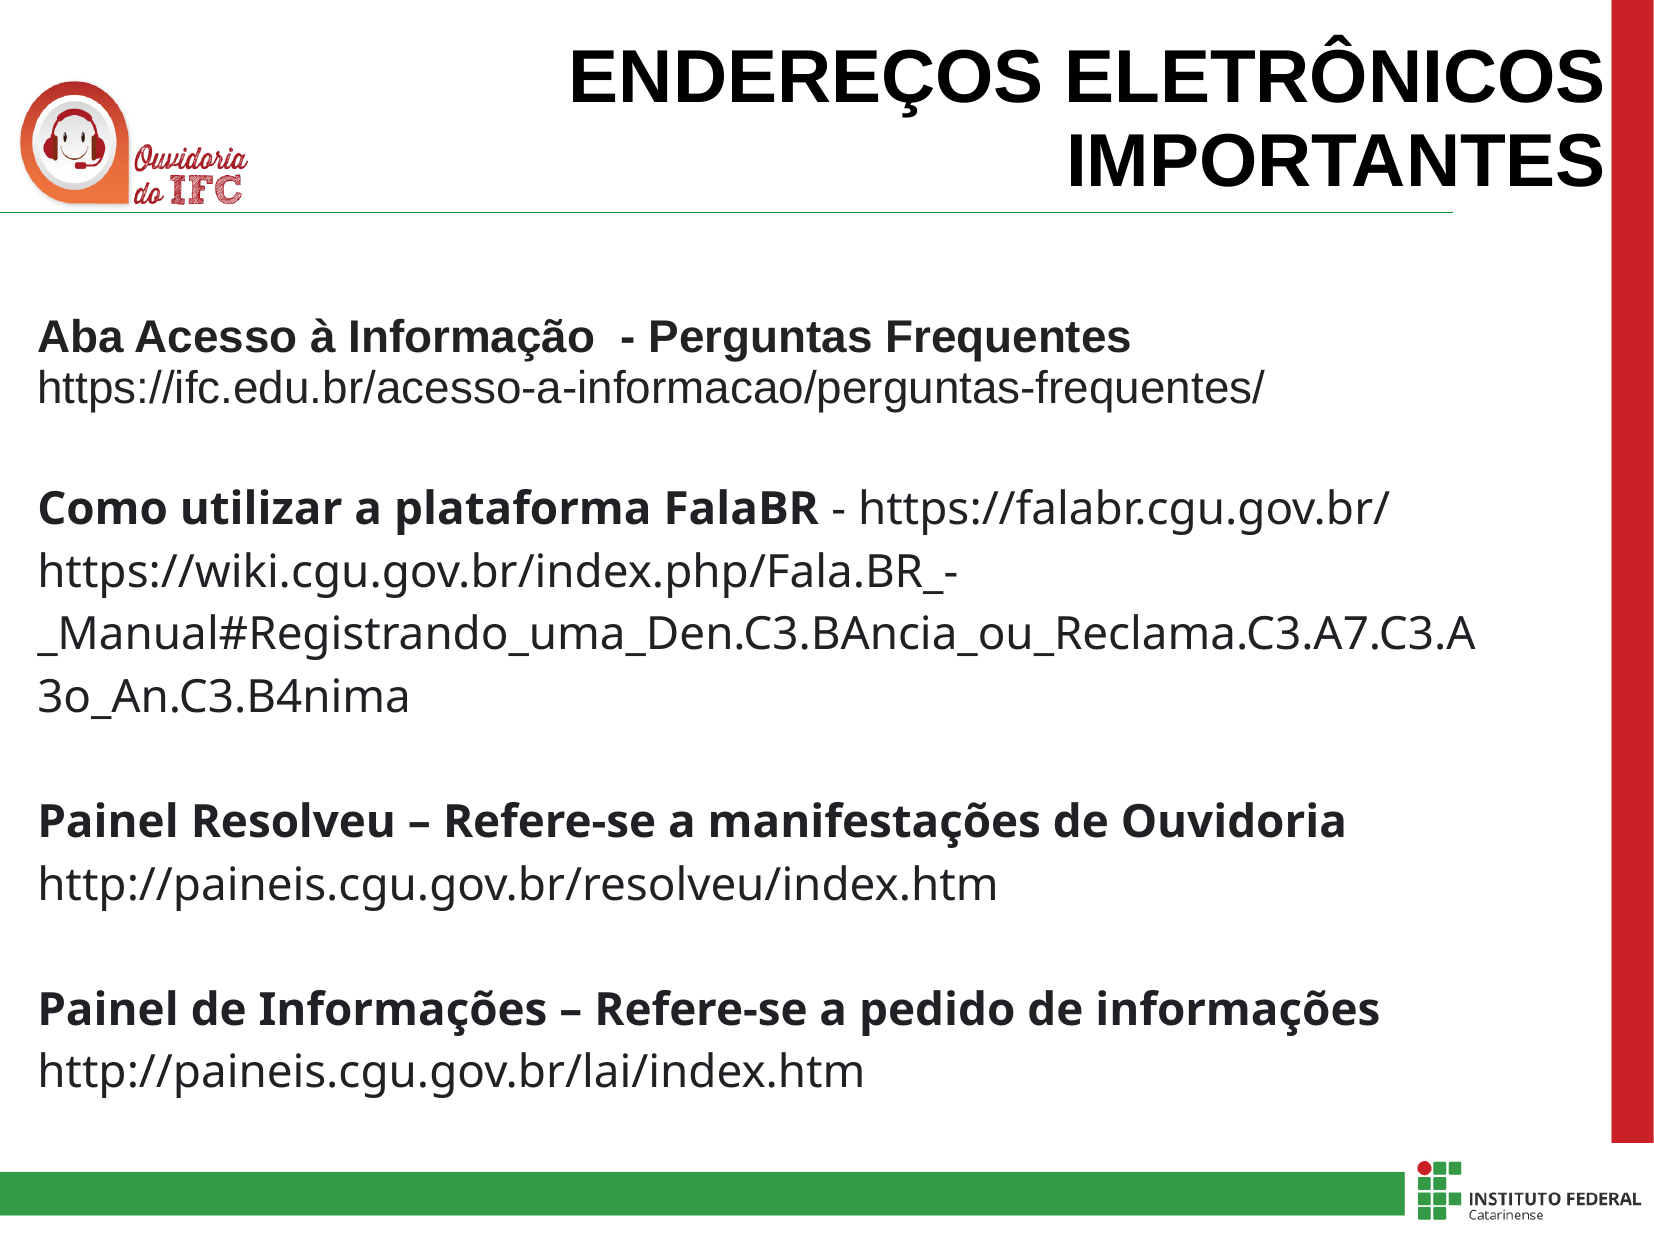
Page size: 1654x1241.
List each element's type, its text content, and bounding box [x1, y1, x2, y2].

text_box Aba Acesso à Informação - Perguntas Frequentes https://ifc.edu.br/acesso-a-informacao/perguntas-frequentes/ Como utilizar a plataforma FalaBR - https://falabr.cgu.gov.br/ https://wiki.cgu.gov.br/index.php/Fala.BR_-_Manual#Registrando_uma_Den.C3.BAncia_ou_Reclama.C3.A7.C3.A3o_An.C3.B4nima Painel Resolveu – Refere-se a manifestações de Ouvidoria http://paineis.cgu.gov.br/resolveu/index.htm Painel de Informações – Refere-se a pedido de informações http://paineis.cgu.gov.br/lai/index.htm [22, 200, 1512, 1241]
title ENDEREÇOS ELETRÔNICOS IMPORTANTES [35, 34, 1607, 203]
subtitle [1512, 248, 1585, 1241]
picture [0, 0, 1654, 1241]
